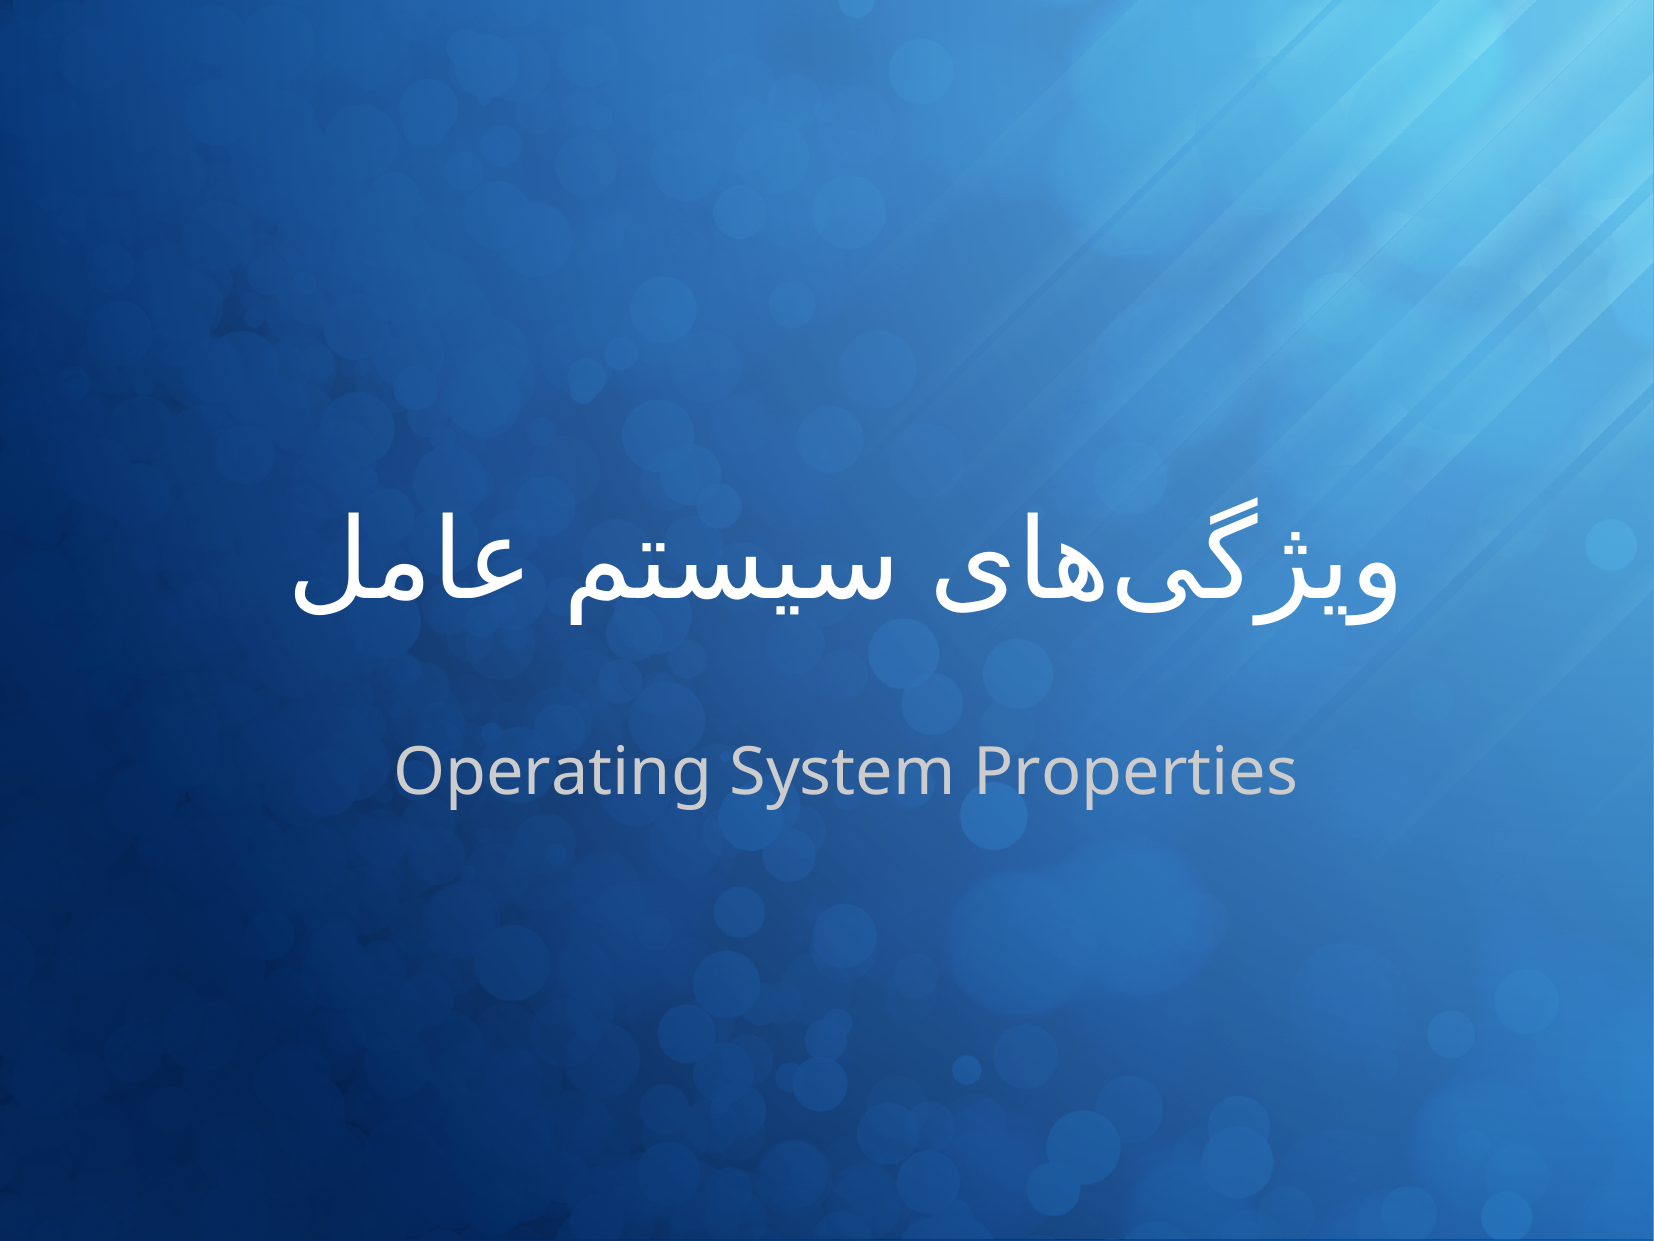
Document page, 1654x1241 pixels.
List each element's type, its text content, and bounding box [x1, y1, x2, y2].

title ویژگی‌های سیستم عامل [118, 487, 1576, 656]
picture [0, 0, 1654, 1241]
subtitle Operating System Properties [118, 675, 1576, 863]
